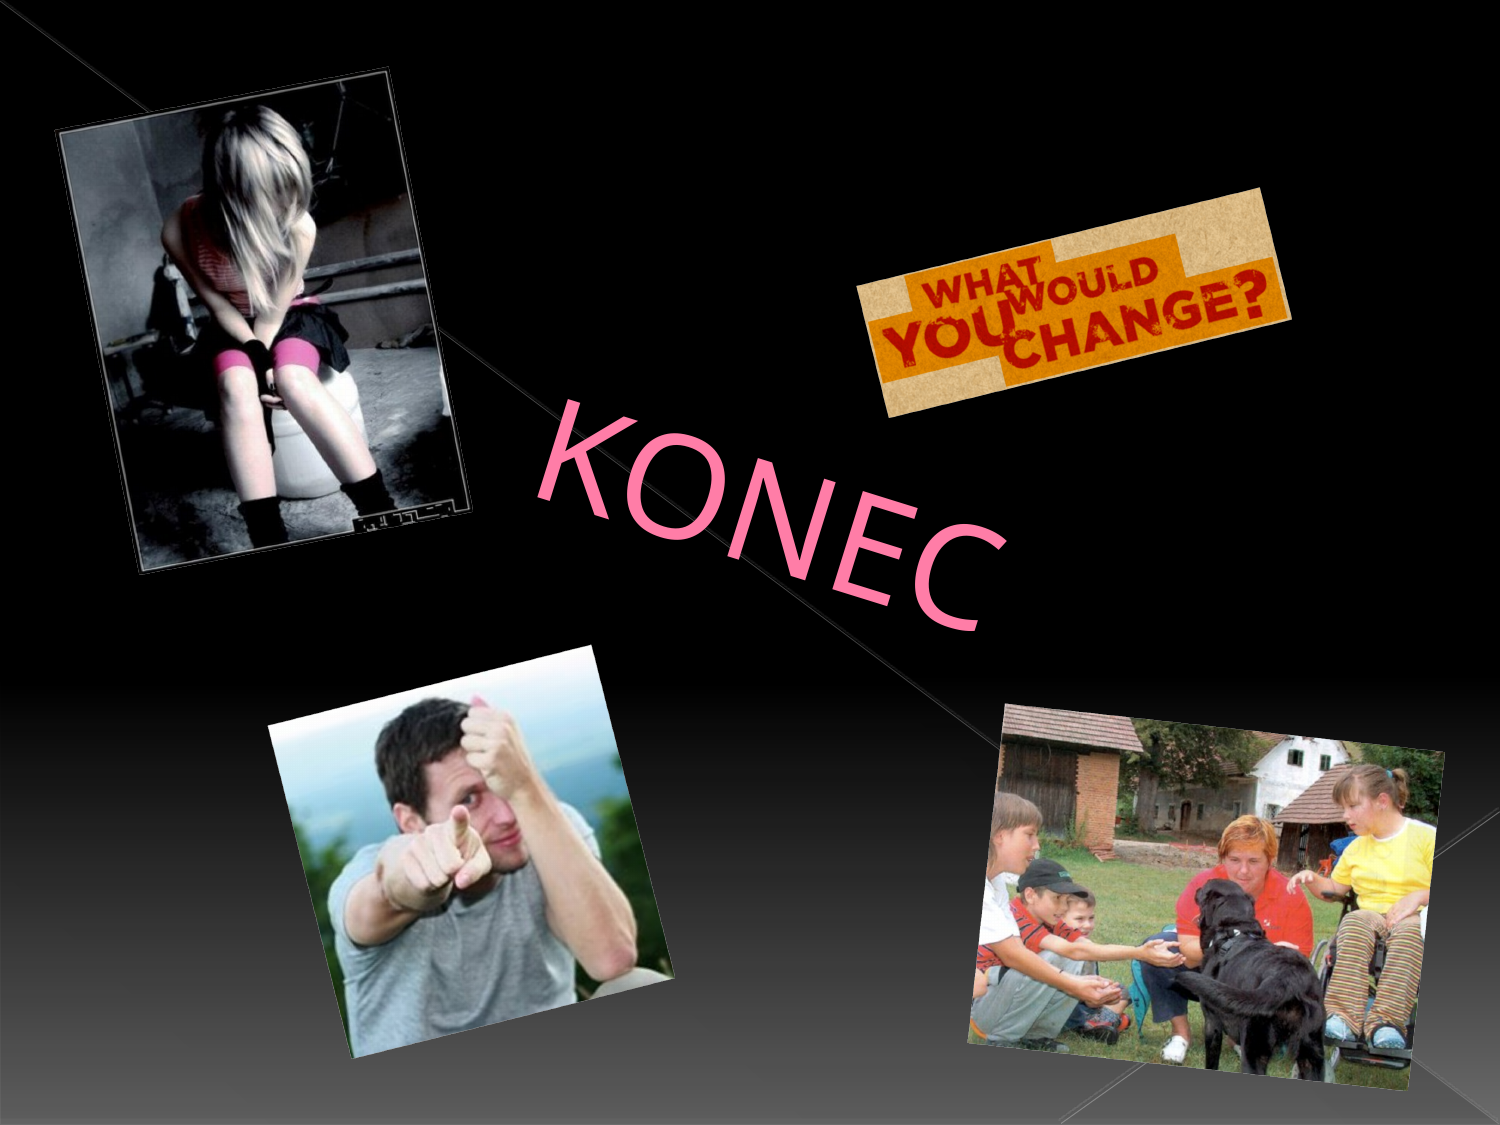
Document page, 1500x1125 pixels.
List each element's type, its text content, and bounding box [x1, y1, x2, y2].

title KONEC [462, 328, 1500, 838]
picture [54, 66, 473, 575]
picture [967, 703, 1445, 1092]
picture [856, 187, 1292, 418]
picture [267, 644, 675, 1059]
